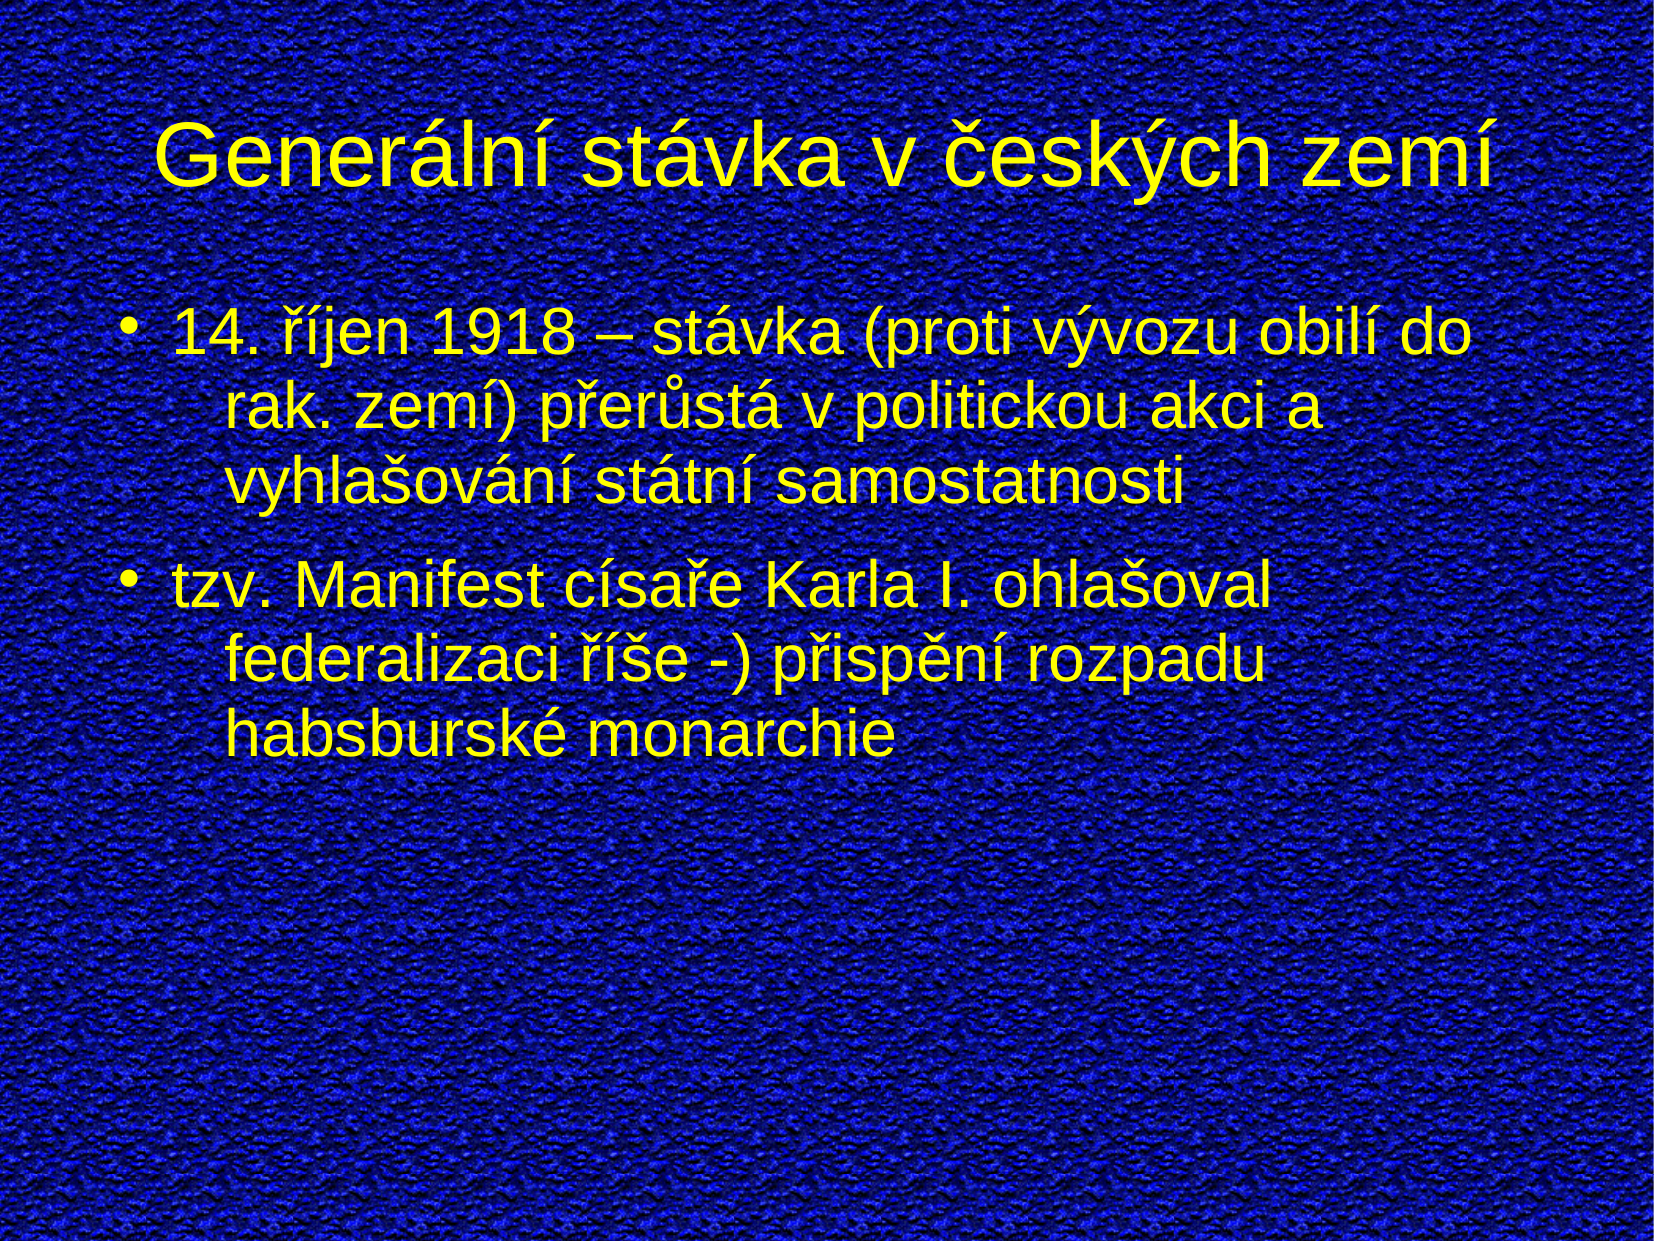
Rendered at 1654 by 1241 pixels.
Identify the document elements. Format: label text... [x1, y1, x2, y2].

title Generální stávka v českých zemí [82, 56, 1571, 249]
list 14. říjen 1918 – stávka (proti vývozu obilí do rak. zemí) přerůstá v politickou akci a vyhlašování státní samostatnosti tzv. Manifest císaře Karla I. ohlašoval federalizaci říše -) přispění rozpadu habsburské monarchie [82, 290, 1571, 1094]
